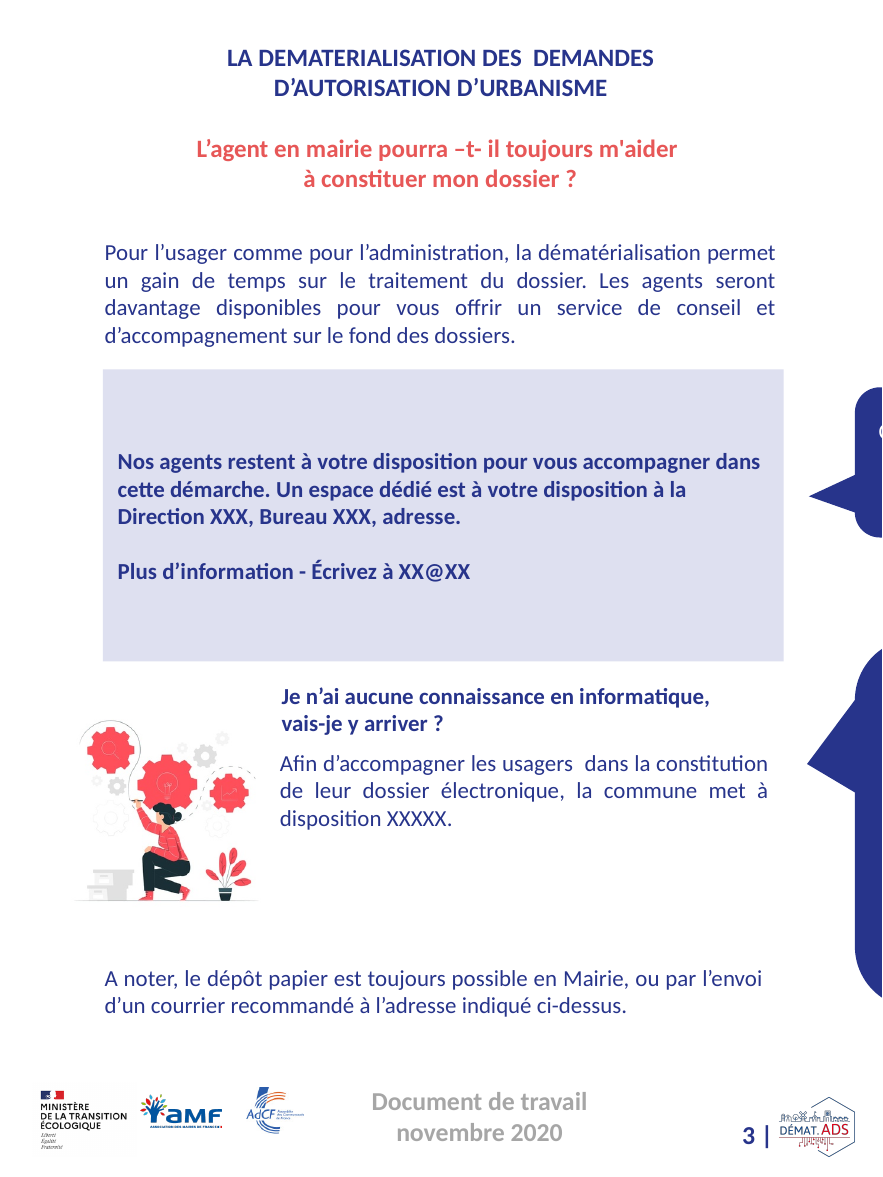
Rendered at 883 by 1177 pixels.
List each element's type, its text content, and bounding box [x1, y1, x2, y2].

picture [32, 1082, 137, 1157]
text_box Nos agents restent à votre disposition pour vous accompagner dans cette démarche. Un espace dédié est à votre disposition à la Direction XXX, Bureau XXX, adresse. Plus d’information - Écrivez à XX@XX [102, 369, 784, 662]
picture [66, 709, 266, 909]
picture [140, 1094, 222, 1128]
text_box Ce paragraphe est à personnaliser en fonction des modalités d’aide mise en place par la communauté. Par exemple, si c’est votre cas vous pouvez écrire « la commune met à disposition un poste informatique au sein des murs de la mairie. Par ailleurs, un accompagnement au téléservice sera à votre disposition au Guichet Unique. » [807, 648, 882, 998]
text_box Afin d’accompagner les usagers dans la constitution de leur dossier électronique, la commune met à disposition XXXXX. [265, 740, 784, 839]
text_box Je n’ai aucune connaissance en informatique, vais-je y arriver ? [266, 673, 768, 740]
text_box A noter, le dépôt papier est toujours possible en Mairie, ou par l’envoi d’un courrier recommandé à l’adresse indiqué ci-dessus. [89, 955, 779, 1026]
text_box Pour l’usager comme pour l’administration, la dématérialisation permet un gain de temps sur le traitement du dossier. Les agents seront davantage disponibles pour vous offrir un service de conseil et d’accompagnement sur le fond des dossiers. [89, 230, 792, 356]
text_box L’agent en mairie pourra –t- il toujours m'aider à constituer mon dossier ? [137, 125, 744, 200]
text_box Cet encart est à personnaliser avec le nom et adresse de l’espace dédié à disposition des pétitionnaire. [808, 387, 882, 538]
picture [246, 1087, 304, 1134]
picture [778, 1096, 856, 1158]
text_box 3 | [726, 1111, 778, 1157]
text_box LA DEMATERIALISATION DES DEMANDES D’AUTORISATION D’URBANISME [137, 33, 745, 109]
